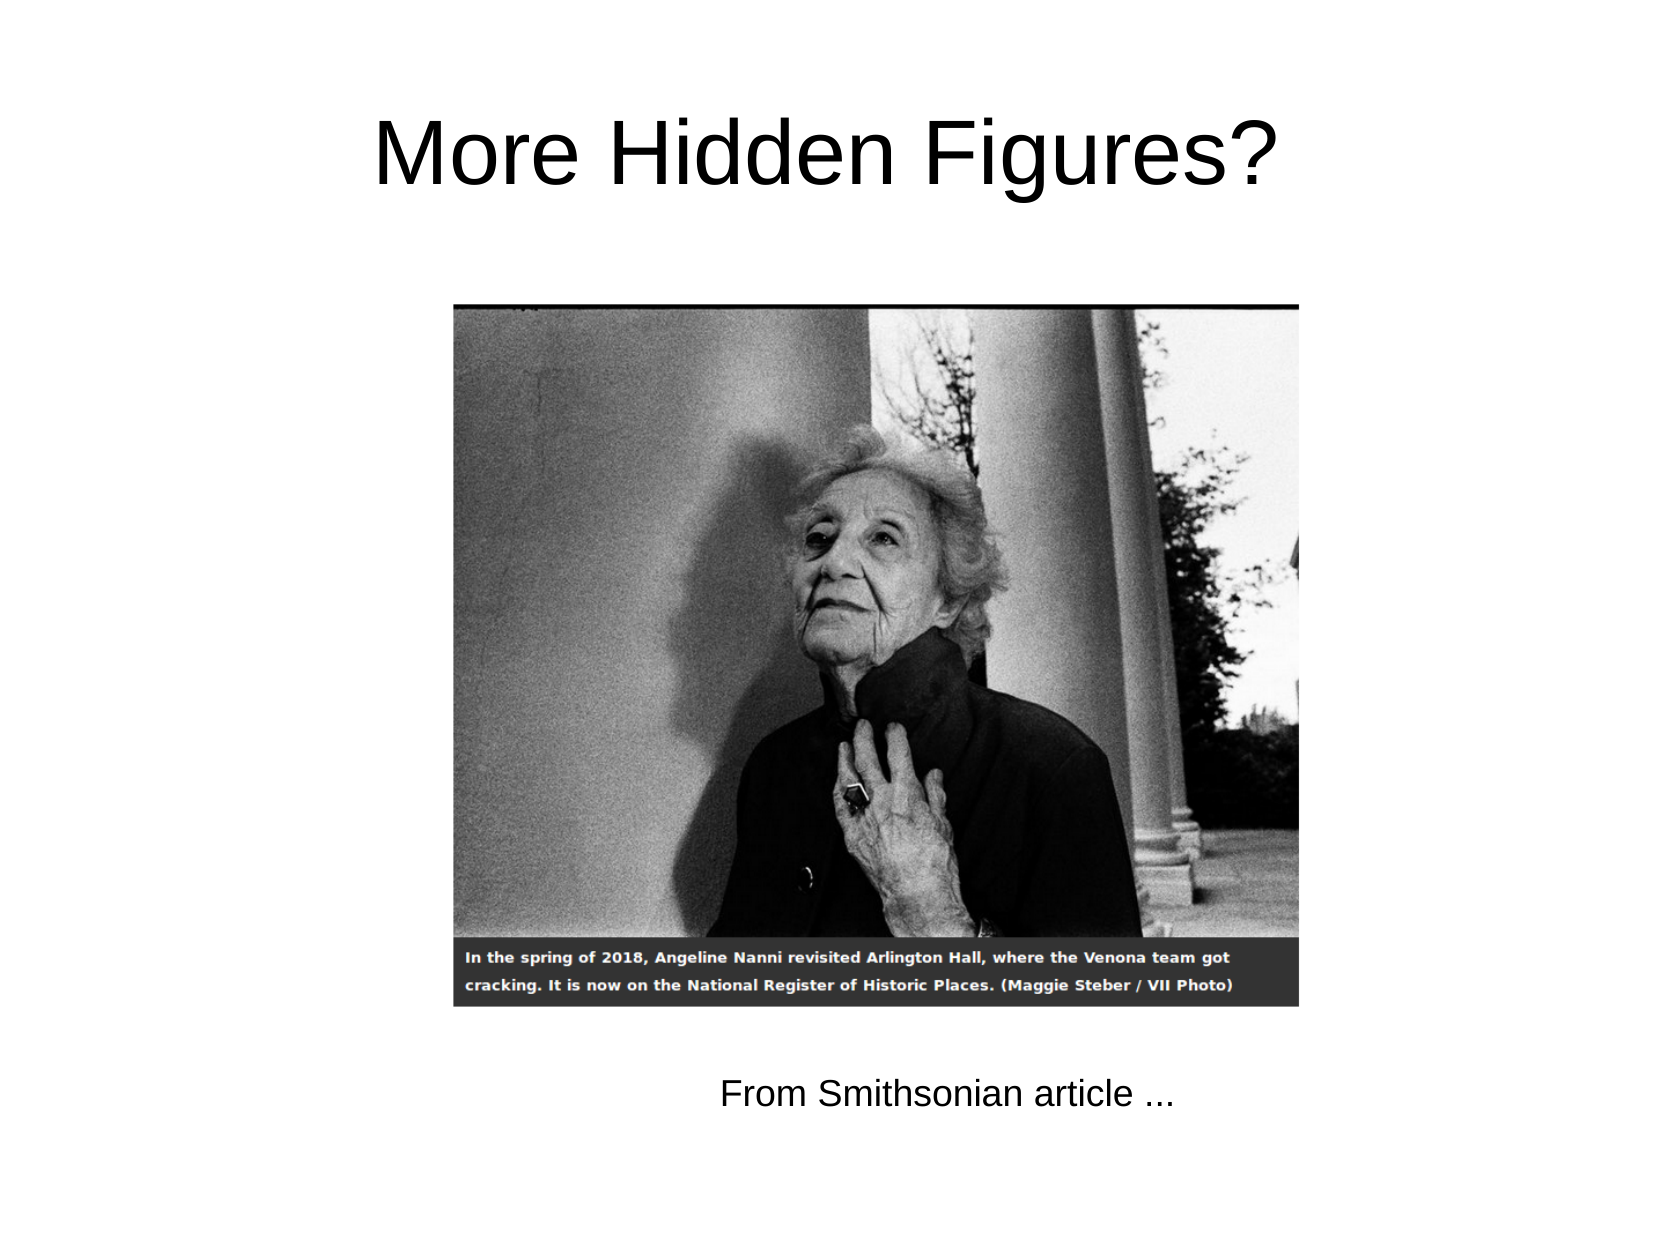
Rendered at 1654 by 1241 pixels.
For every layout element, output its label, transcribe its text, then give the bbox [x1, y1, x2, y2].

title More Hidden Figures? [82, 49, 1571, 257]
text_box From Smithsonian article ... [705, 1065, 1501, 1122]
picture [450, 294, 1306, 1009]
